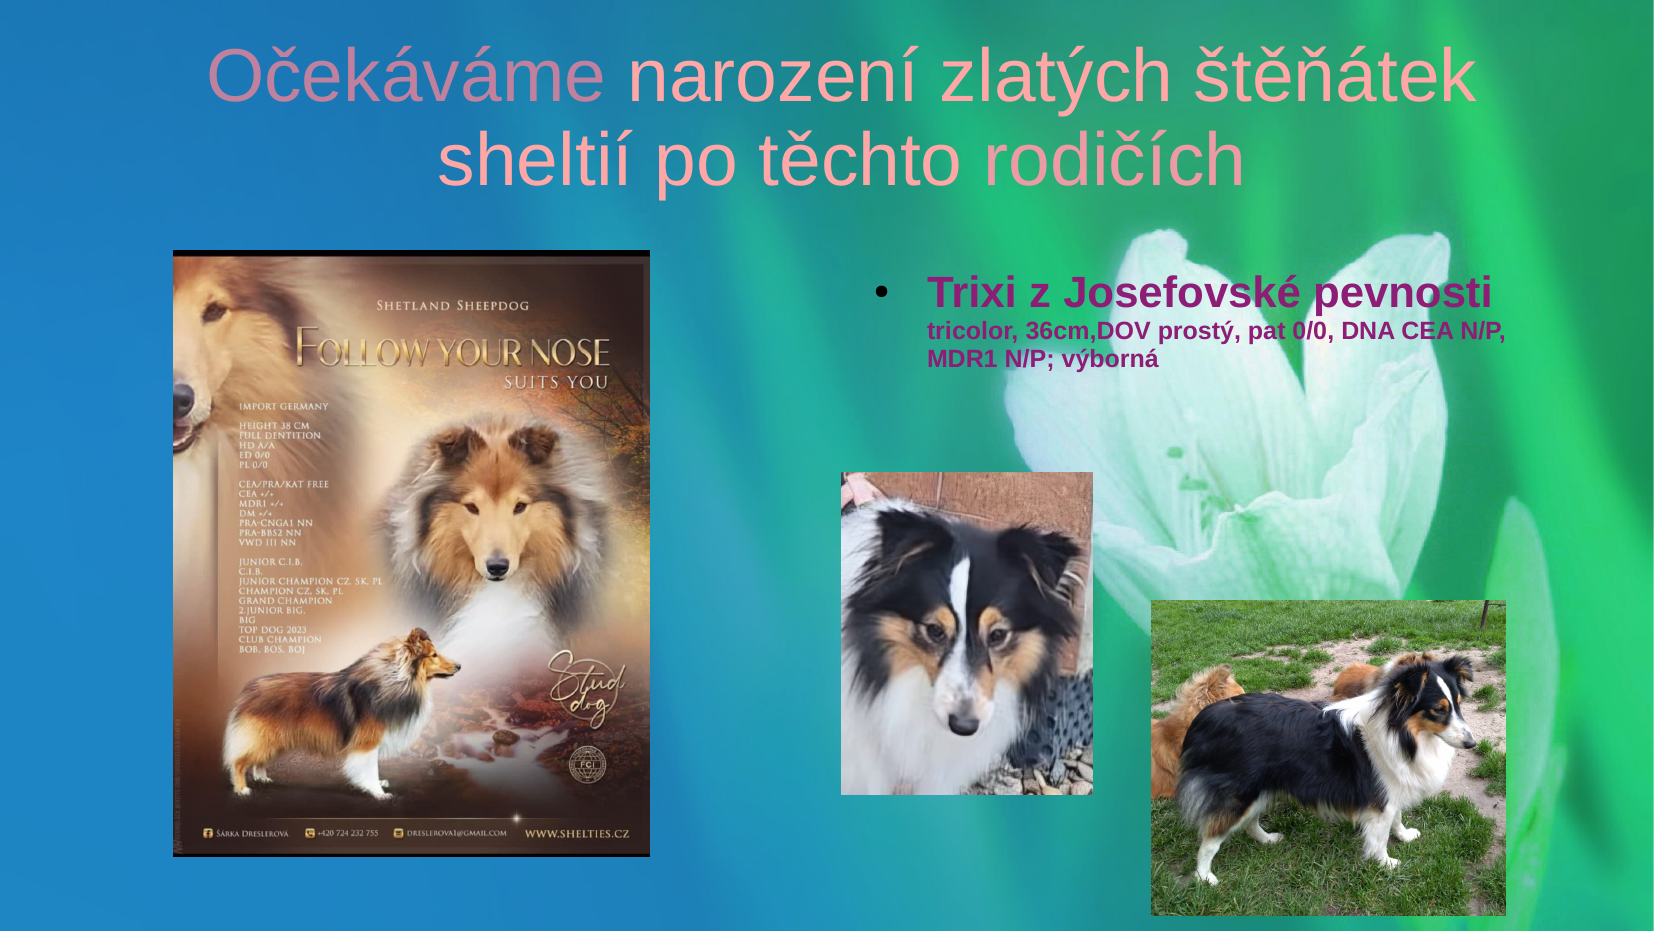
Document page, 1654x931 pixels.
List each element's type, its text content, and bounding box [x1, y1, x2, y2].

list Trixi z Josefovské pevnosti tricolor, 36cm,DOV prostý, pat 0/0, DNA CEA N/P, MDR1 N/P; výborná [856, 268, 1583, 591]
title Očekáváme narození zlatých štěňátek sheltií po těchto rodičích [97, 33, 1587, 202]
picture [0, 0, 1654, 931]
